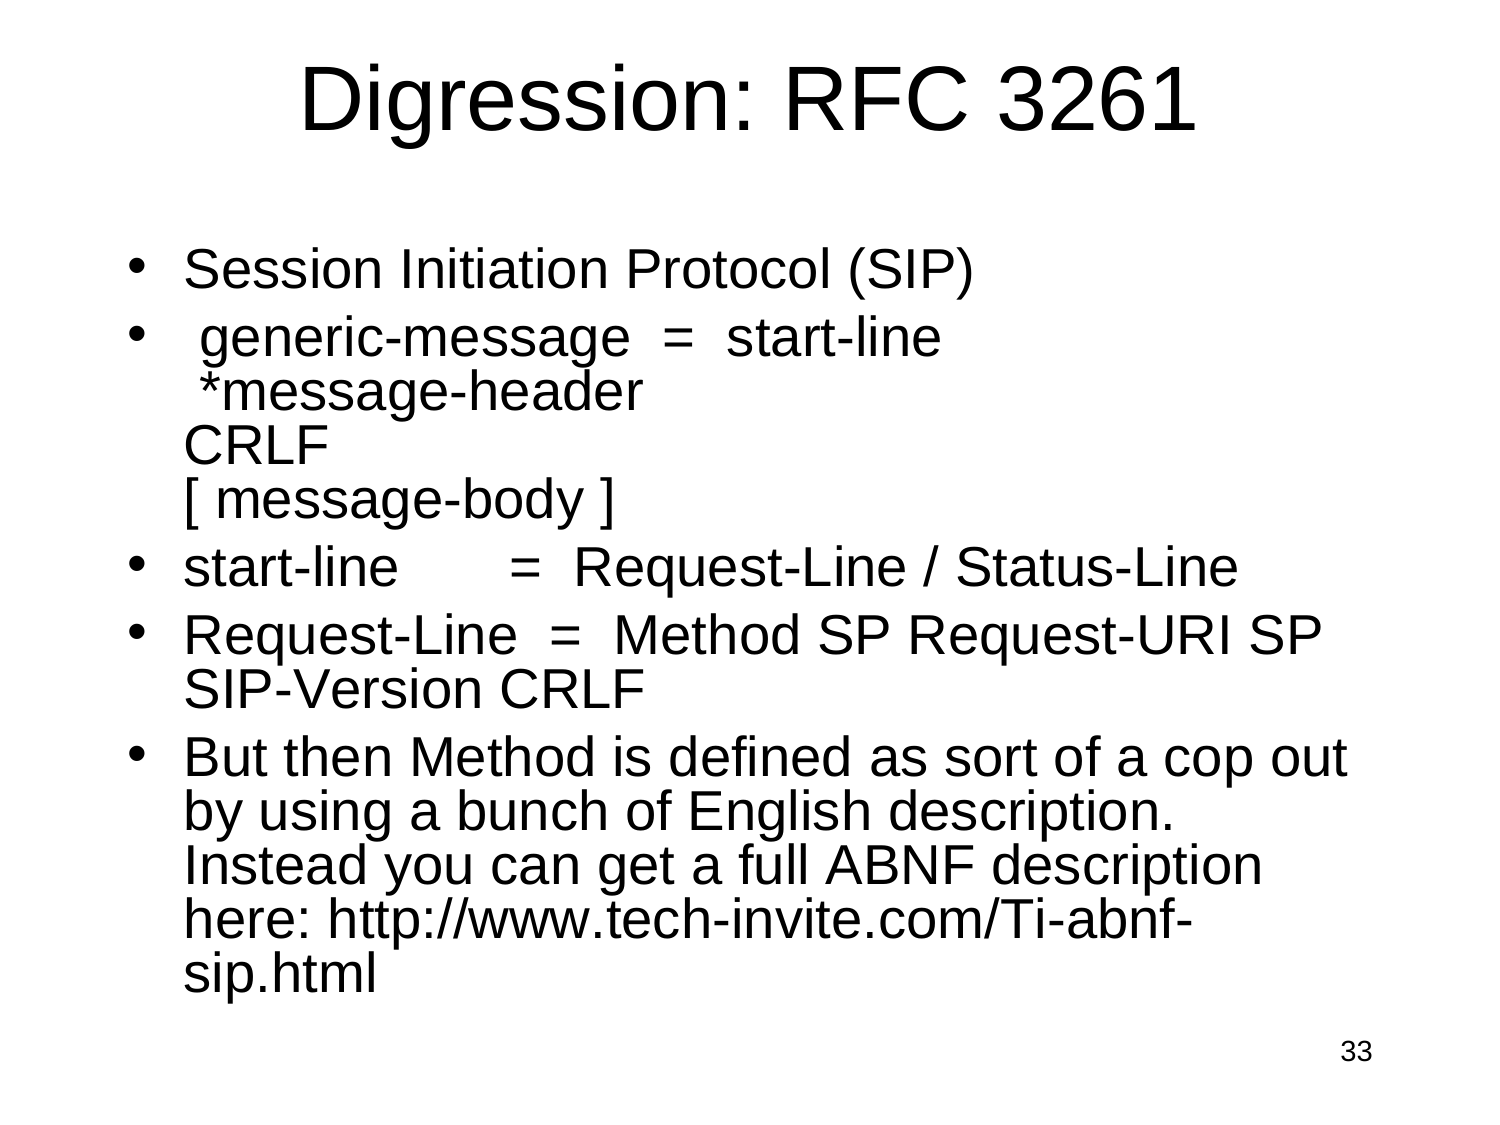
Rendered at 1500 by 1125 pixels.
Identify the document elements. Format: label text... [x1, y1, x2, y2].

list Session Initiation Protocol (SIP) generic-message = start-line *message-header CRLF [ message-body ] start-line = Request-Line / Status-Line Request-Line = Method SP Request-URI SP SIP-Version CRLF But then Method is defined as sort of a cop out by using a bunch of English description. Instead you can get a full ABNF description here: http://www.tech-invite.com/Ti-abnf-sip.html [112, 237, 1388, 1051]
text_box <number> [1074, 1025, 1388, 1101]
title Digression: RFC 3261 [0, 0, 1500, 188]
